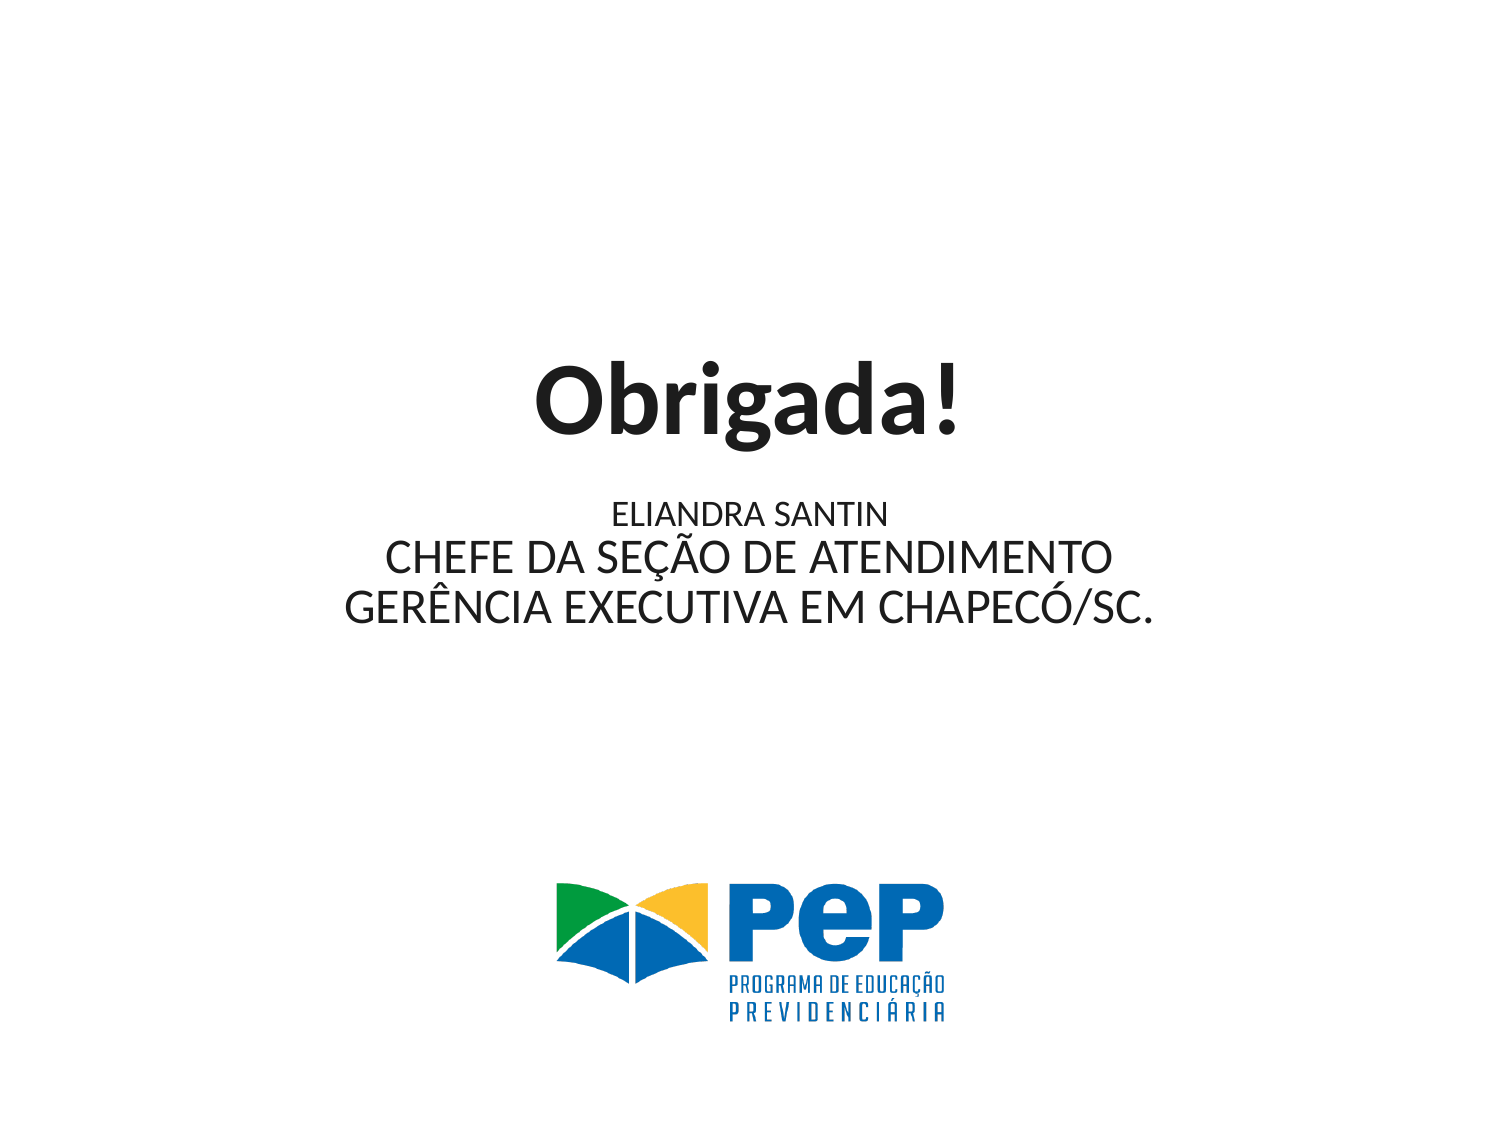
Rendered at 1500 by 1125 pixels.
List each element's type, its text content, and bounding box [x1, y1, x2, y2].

title Obrigada! ELIANDRA SANTIN CHEFE DA SEÇÃO DE ATENDIMENTO GERÊNCIA EXECUTIVA EM CHAPECÓ/SC. [112, 301, 1388, 691]
picture [514, 785, 986, 1119]
